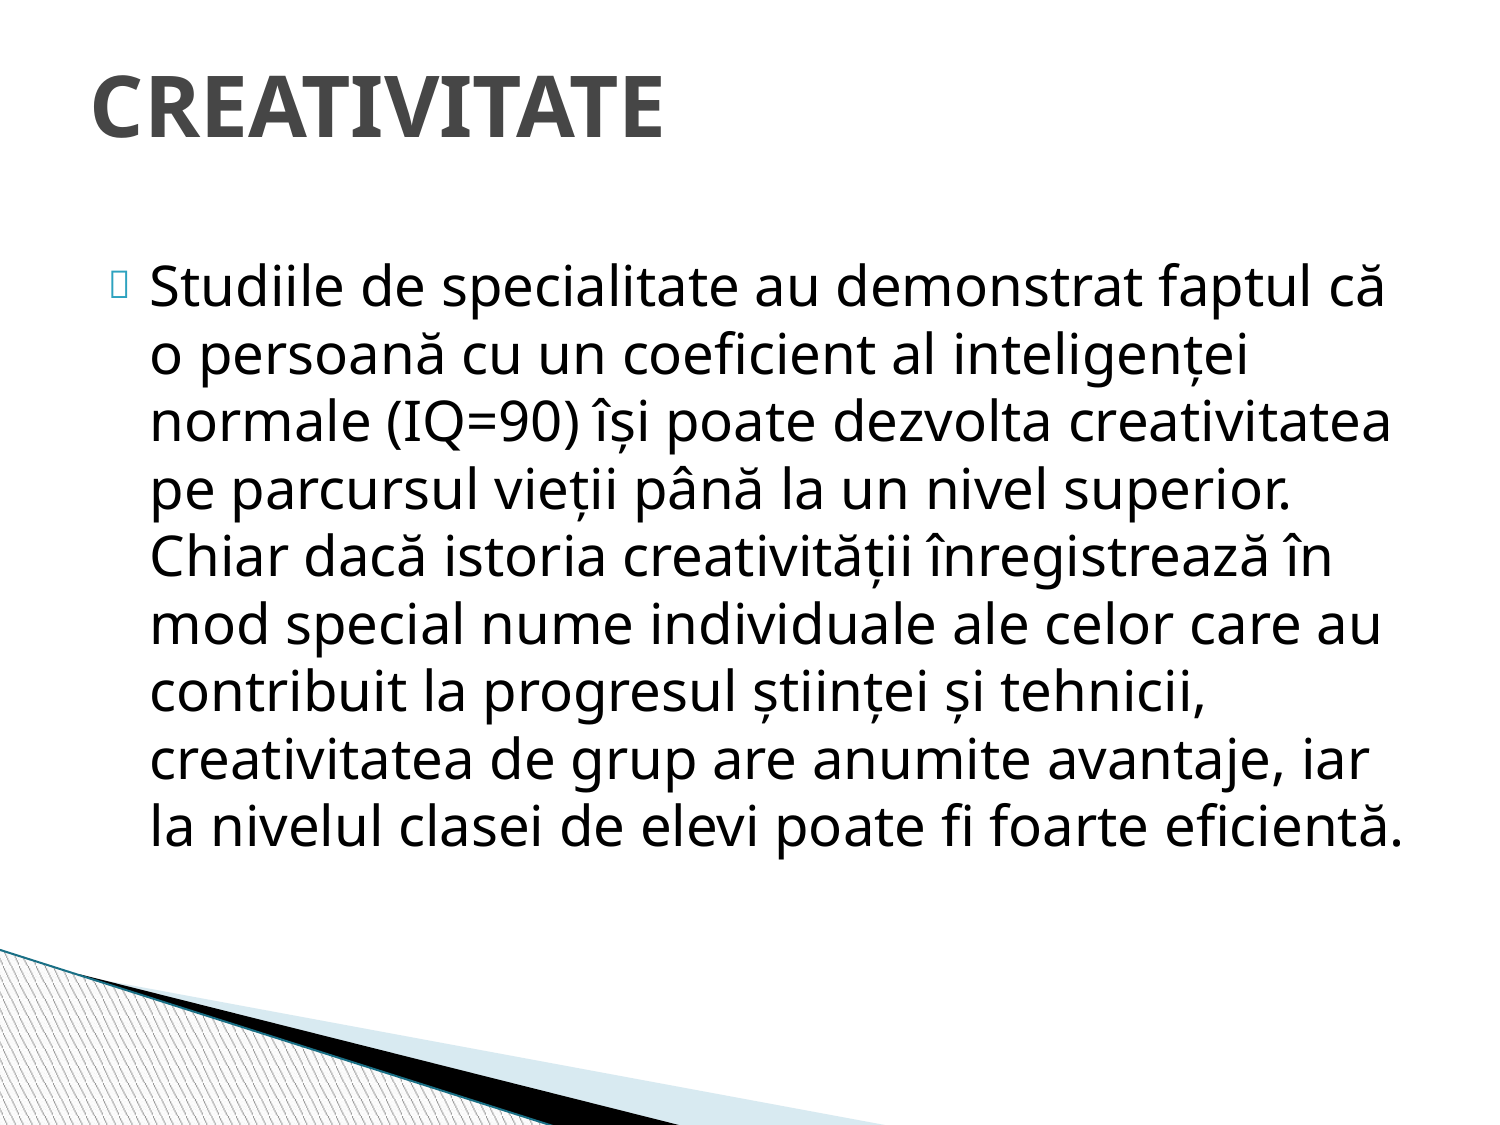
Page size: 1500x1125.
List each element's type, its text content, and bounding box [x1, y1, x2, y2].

title CREATIVITATE [75, 45, 1425, 233]
list Studiile de specialitate au demonstrat faptul că o persoană cu un coeficient al inteligenței normale (IQ=90) își poate dezvolta creativitatea pe parcursul vieții până la un nivel superior. Chiar dacă istoria creativității înregistrează în mod special nume individuale ale celor care au contribuit la progresul științei și tehnicii, creativitatea de grup are anumite avantaje, iar la nivelul clasei de elevi poate fi foarte eficientă. [75, 243, 1425, 986]
picture [0, 952, 543, 1125]
